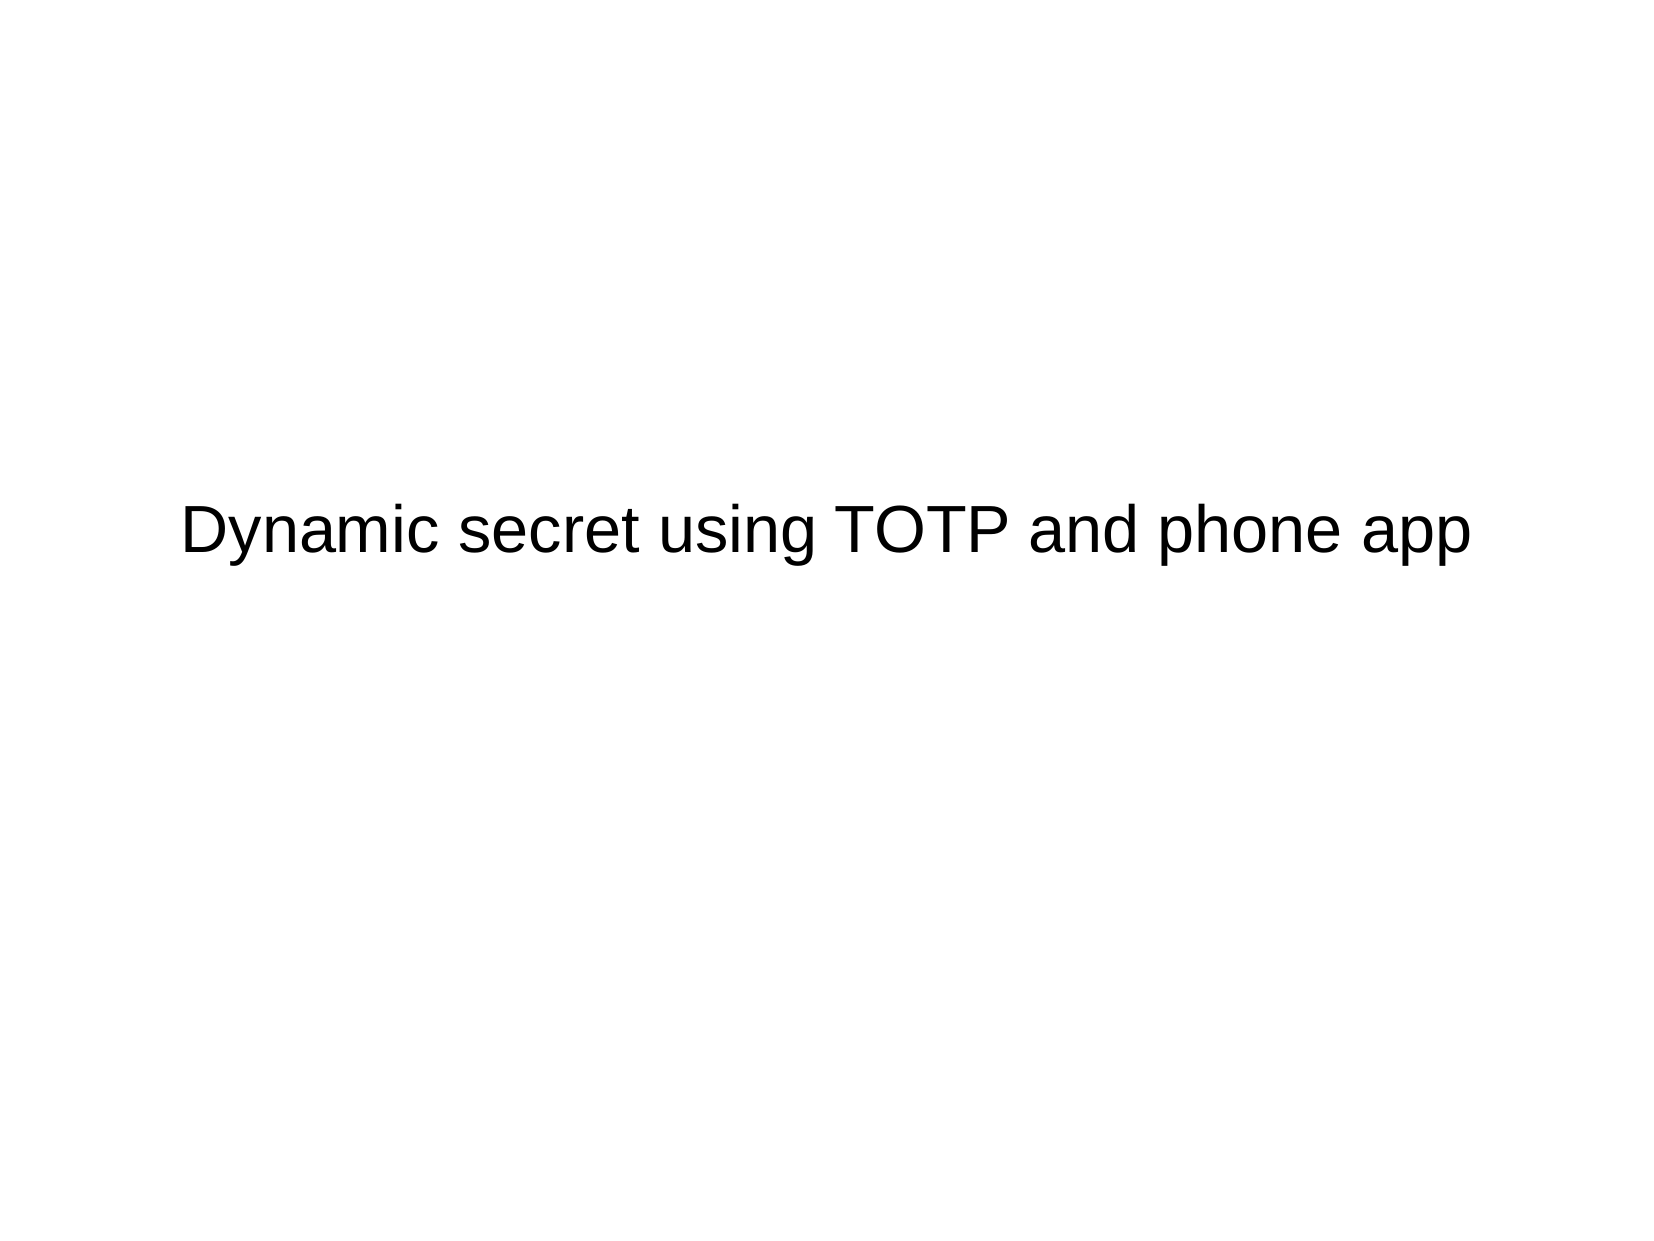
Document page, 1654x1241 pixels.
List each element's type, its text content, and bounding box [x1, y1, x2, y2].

subtitle Dynamic secret using TOTP and phone app [82, 49, 1571, 1010]
